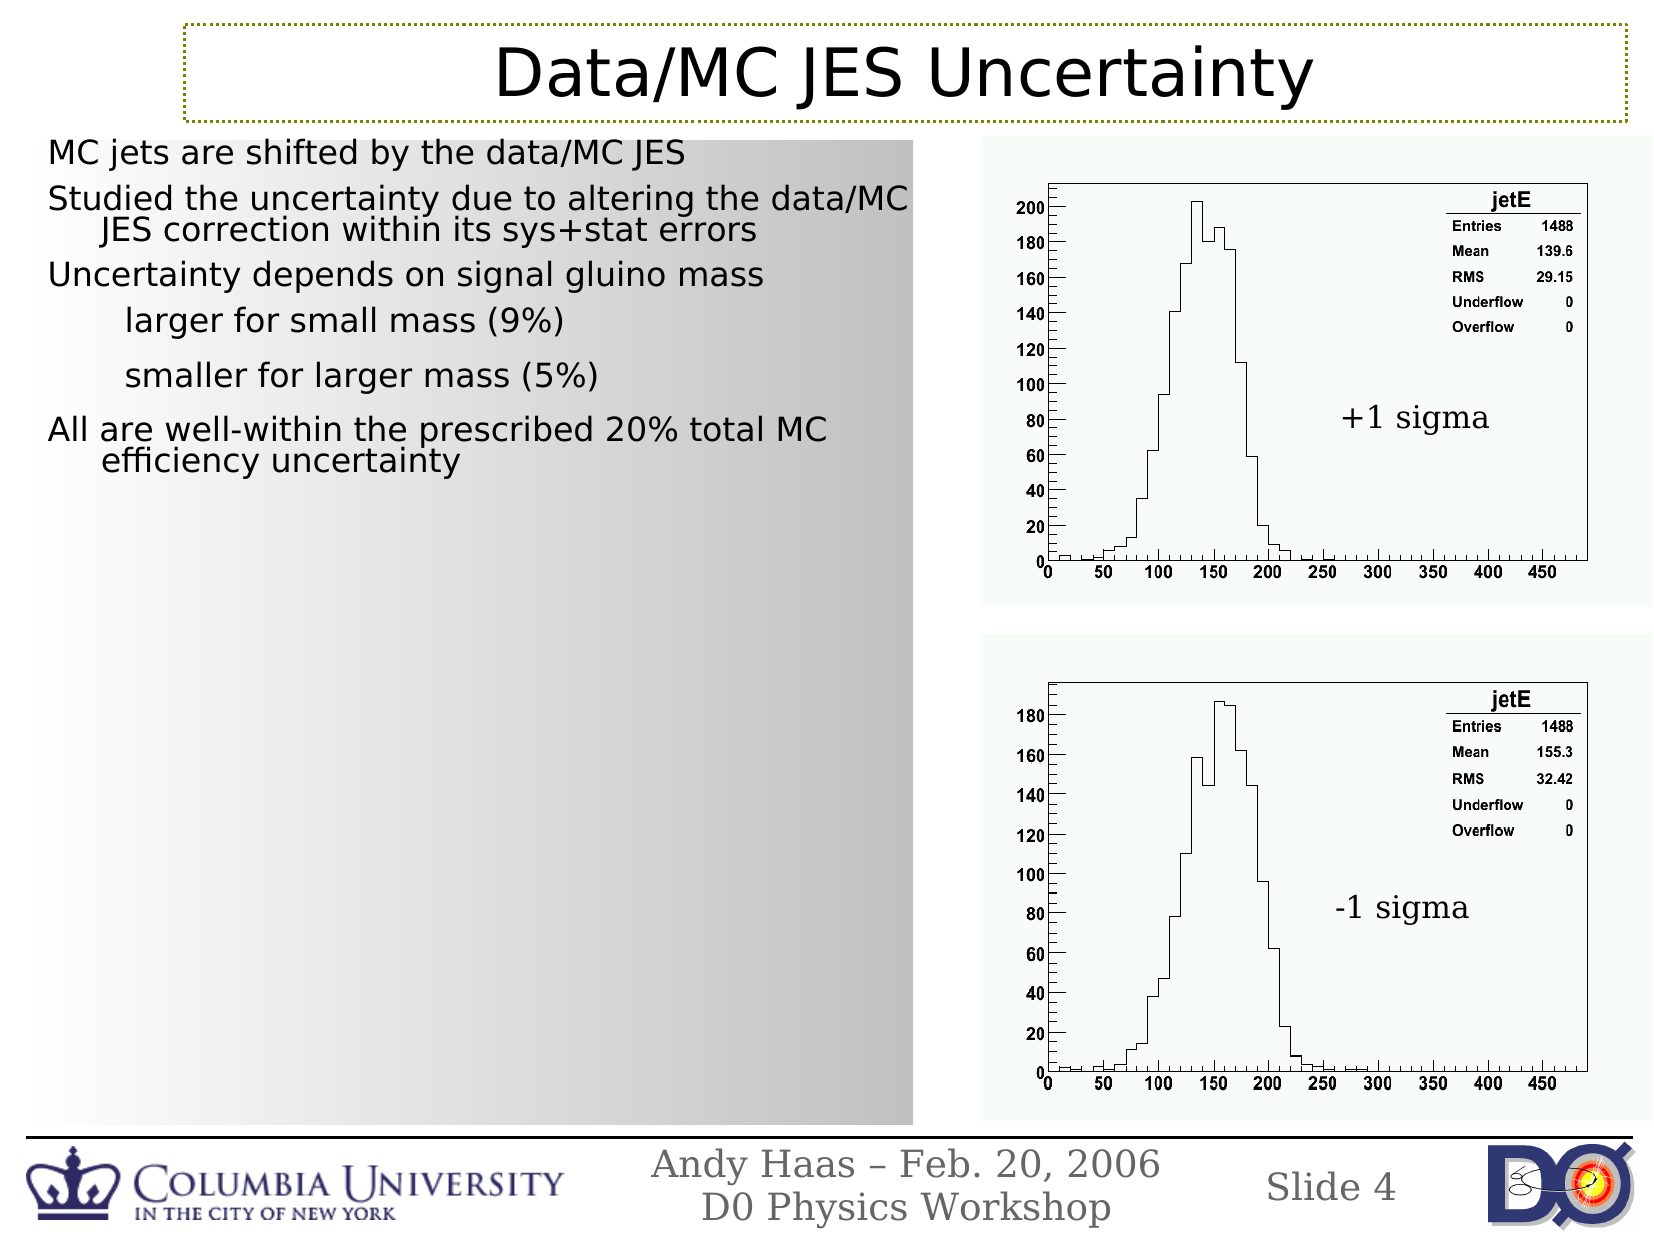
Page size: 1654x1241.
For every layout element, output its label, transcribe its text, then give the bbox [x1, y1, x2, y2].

picture [981, 634, 1654, 1121]
text_box -1 sigma [1335, 889, 1471, 926]
title Data/MC JES Uncertainty [184, 24, 1627, 122]
picture [981, 136, 1654, 607]
picture [1479, 1140, 1639, 1233]
picture [26, 1146, 565, 1220]
text_box +1 sigma [1339, 399, 1491, 437]
list MC jets are shifted by the data/MC JES Studied the uncertainty due to altering the data/MC JES correction within its sys+stat errors Uncertainty depends on signal gluino mass larger for small mass (9%) smaller for larger mass (5%) All are well-within the prescribed 20% total MC efficiency uncertainty [30, 140, 914, 1125]
